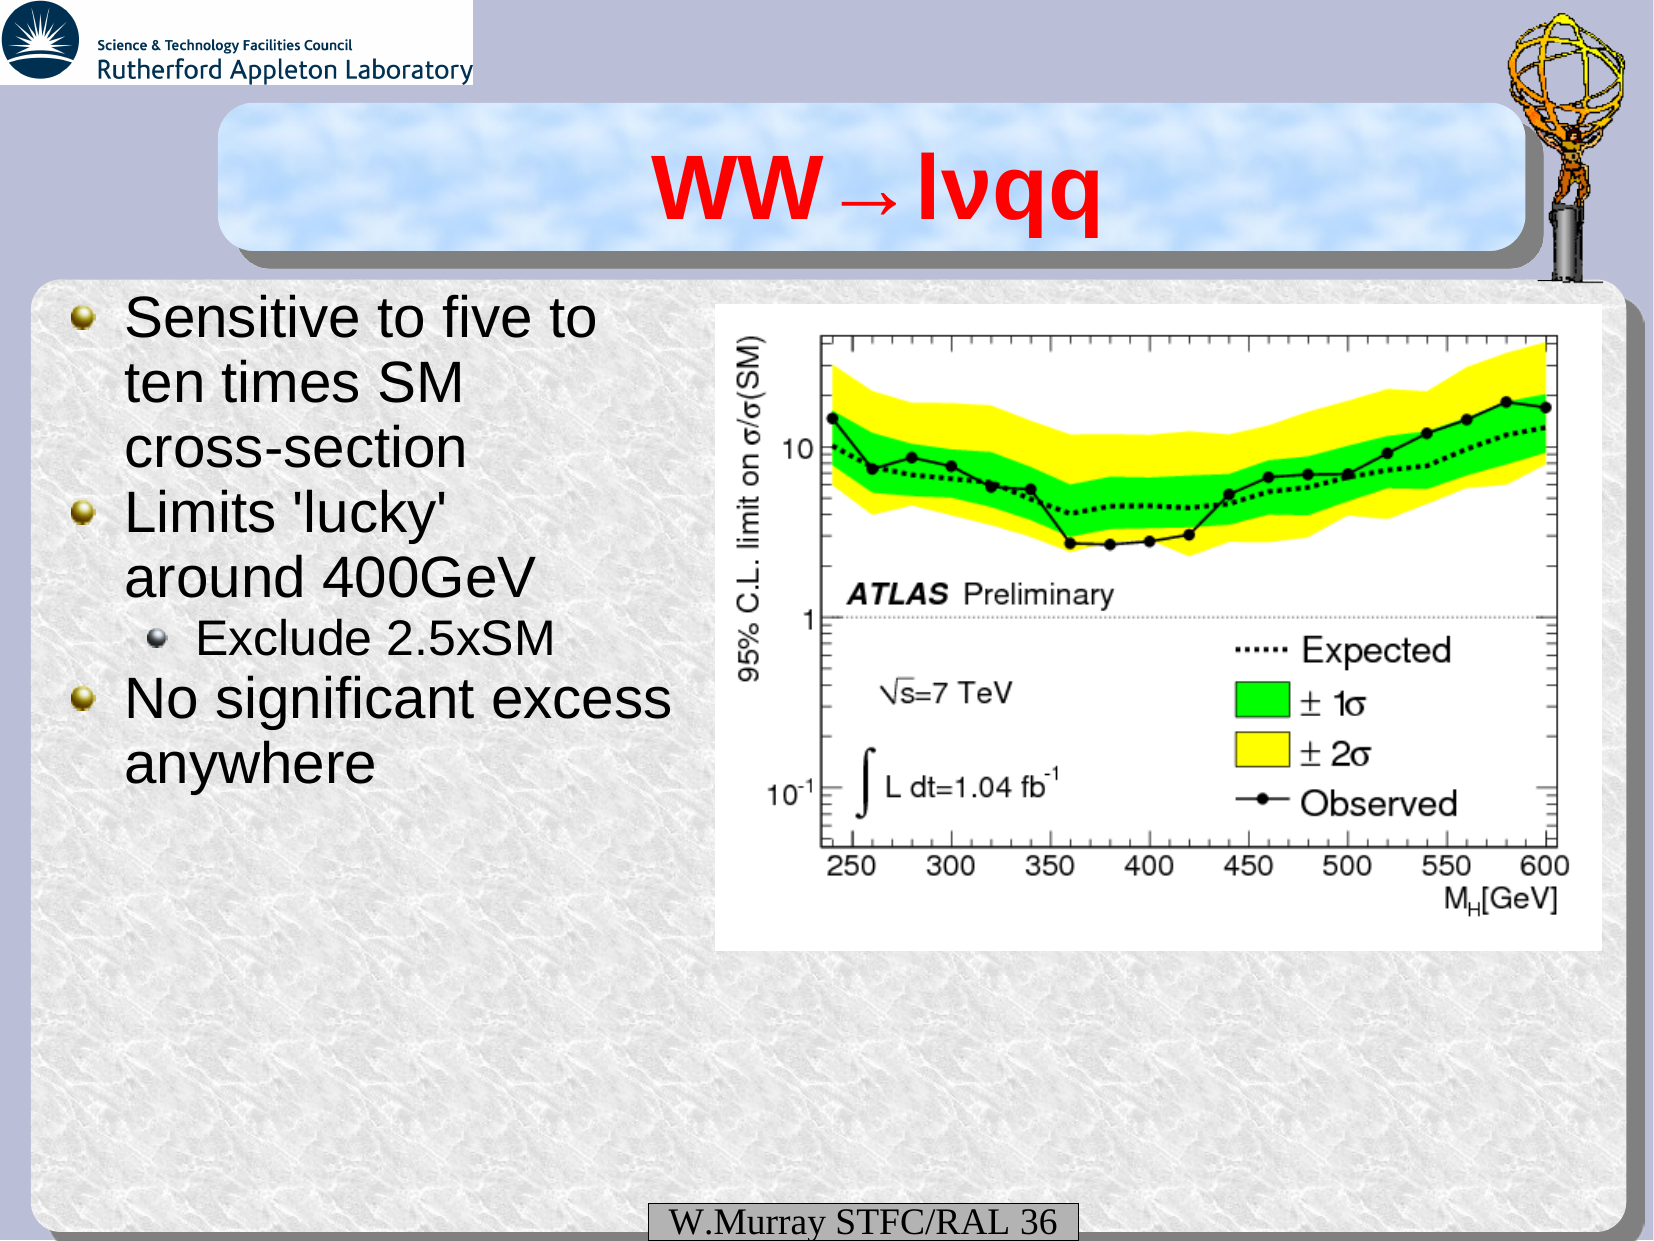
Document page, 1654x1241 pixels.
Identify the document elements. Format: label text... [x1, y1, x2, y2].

picture [0, 0, 473, 85]
title WW→lνqq [244, 112, 1512, 263]
picture [30, 0, 1654, 1232]
list Sensitive to five to ten times SM cross-section Limits 'lucky' around 400GeV Exclude 2.5xSM No significant excess anywhere [53, 285, 1588, 1193]
